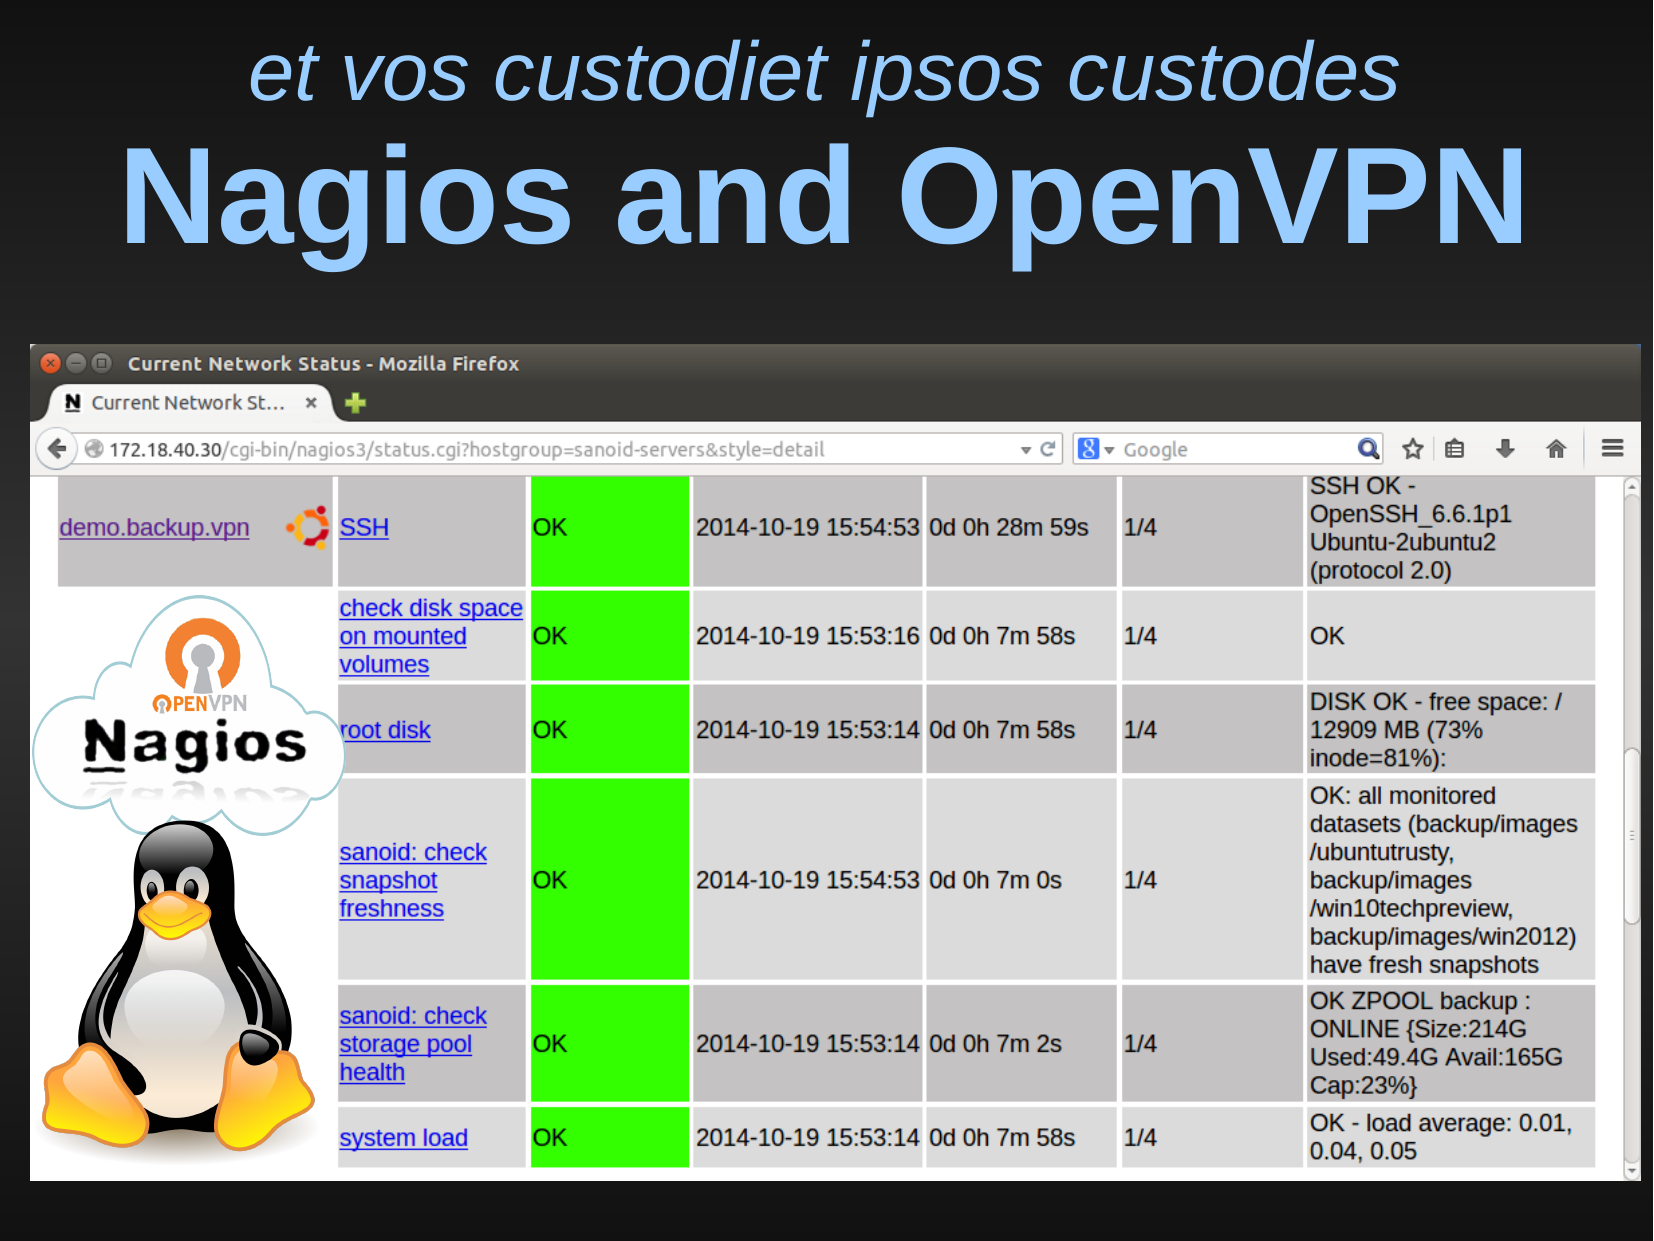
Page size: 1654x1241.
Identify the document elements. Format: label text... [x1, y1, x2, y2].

picture [20, 344, 1641, 1181]
title et vos custodiet ipsos custodes Nagios and OpenVPN [0, 0, 1651, 298]
